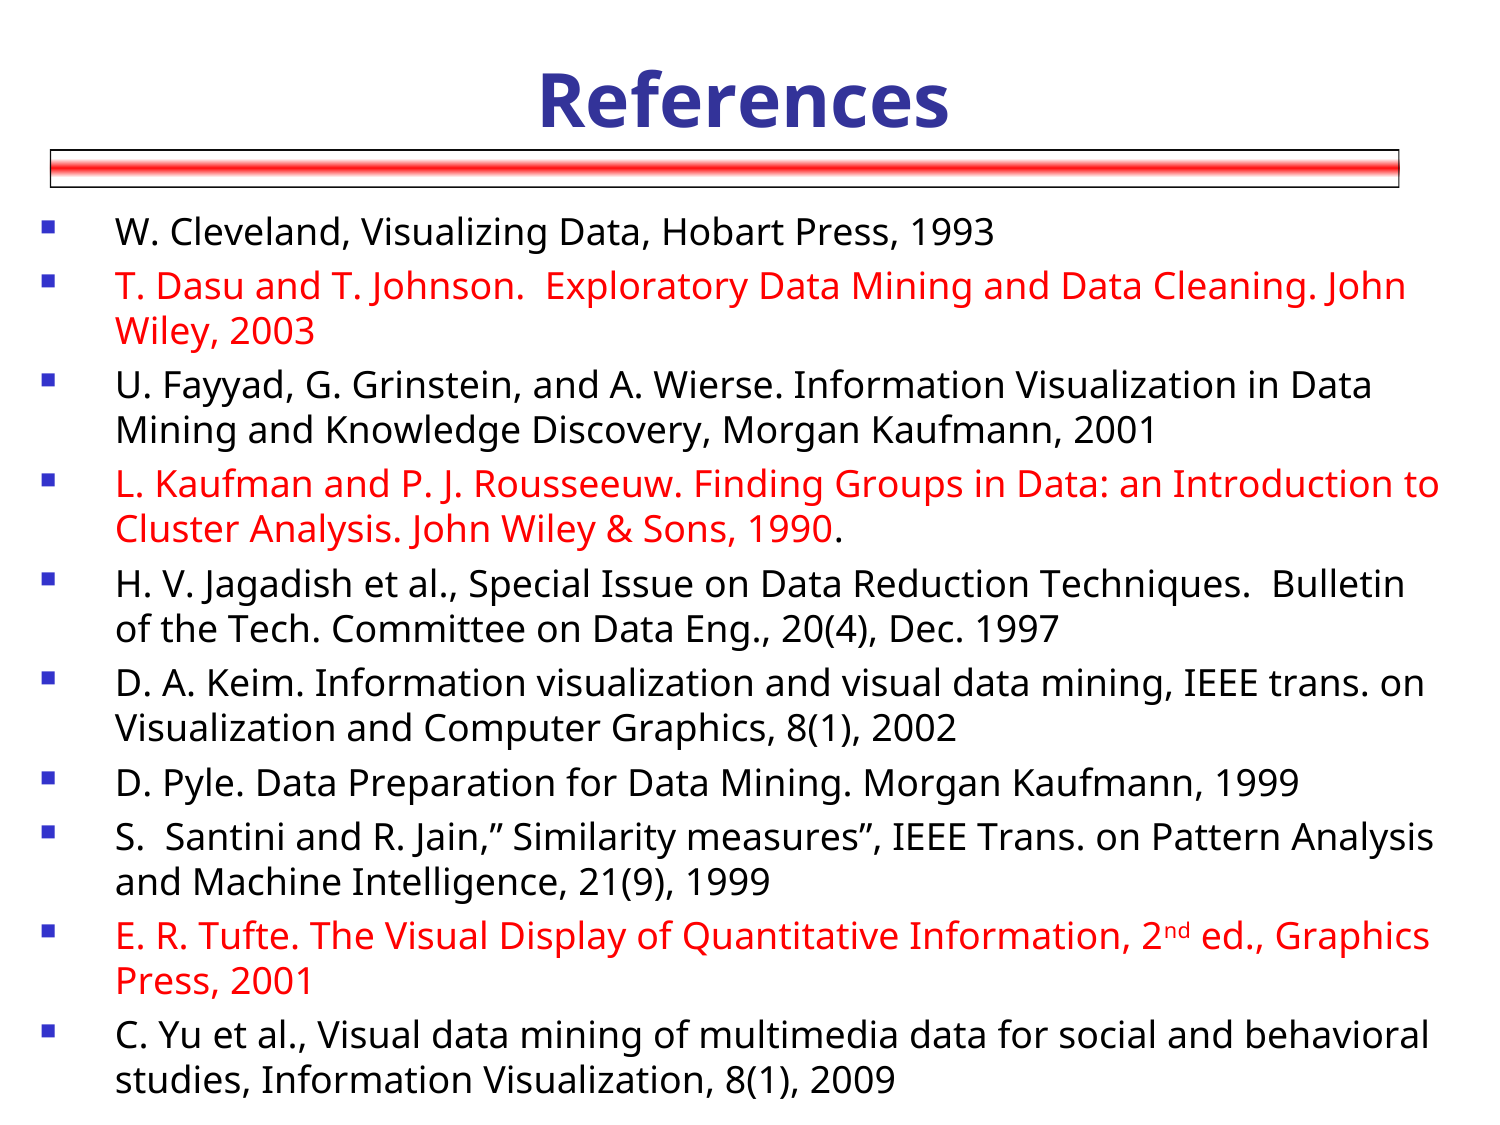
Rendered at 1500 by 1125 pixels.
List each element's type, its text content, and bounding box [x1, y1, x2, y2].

title References [24, 44, 1463, 150]
list W. Cleveland, Visualizing Data, Hobart Press, 1993 T. Dasu and T. Johnson. Exploratory Data Mining and Data Cleaning. John Wiley, 2003 U. Fayyad, G. Grinstein, and A. Wierse. Information Visualization in Data Mining and Knowledge Discovery, Morgan Kaufmann, 2001 L. Kaufman and P. J. Rousseeuw. Finding Groups in Data: an Introduction to Cluster Analysis. John Wiley & Sons, 1990. H. V. Jagadish et al., Special Issue on Data Reduction Techniques. Bulletin of the Tech. Committee on Data Eng., 20(4), Dec. 1997 D. A. Keim. Information visualization and visual data mining, IEEE trans. on Visualization and Computer Graphics, 8(1), 2002 D. Pyle. Data Preparation for Data Mining. Morgan Kaufmann, 1999 S. Santini and R. Jain,” Similarity measures”, IEEE Trans. on Pattern Analysis and Machine Intelligence, 21(9), 1999 E. R. Tufte. The Visual Display of Quantitative Information, 2nd ed., Graphics Press, 2001 C. Yu et al., Visual data mining of multimedia data for social and behavioral studies, Information Visualization, 8(1), 2009 [24, 200, 1463, 1110]
